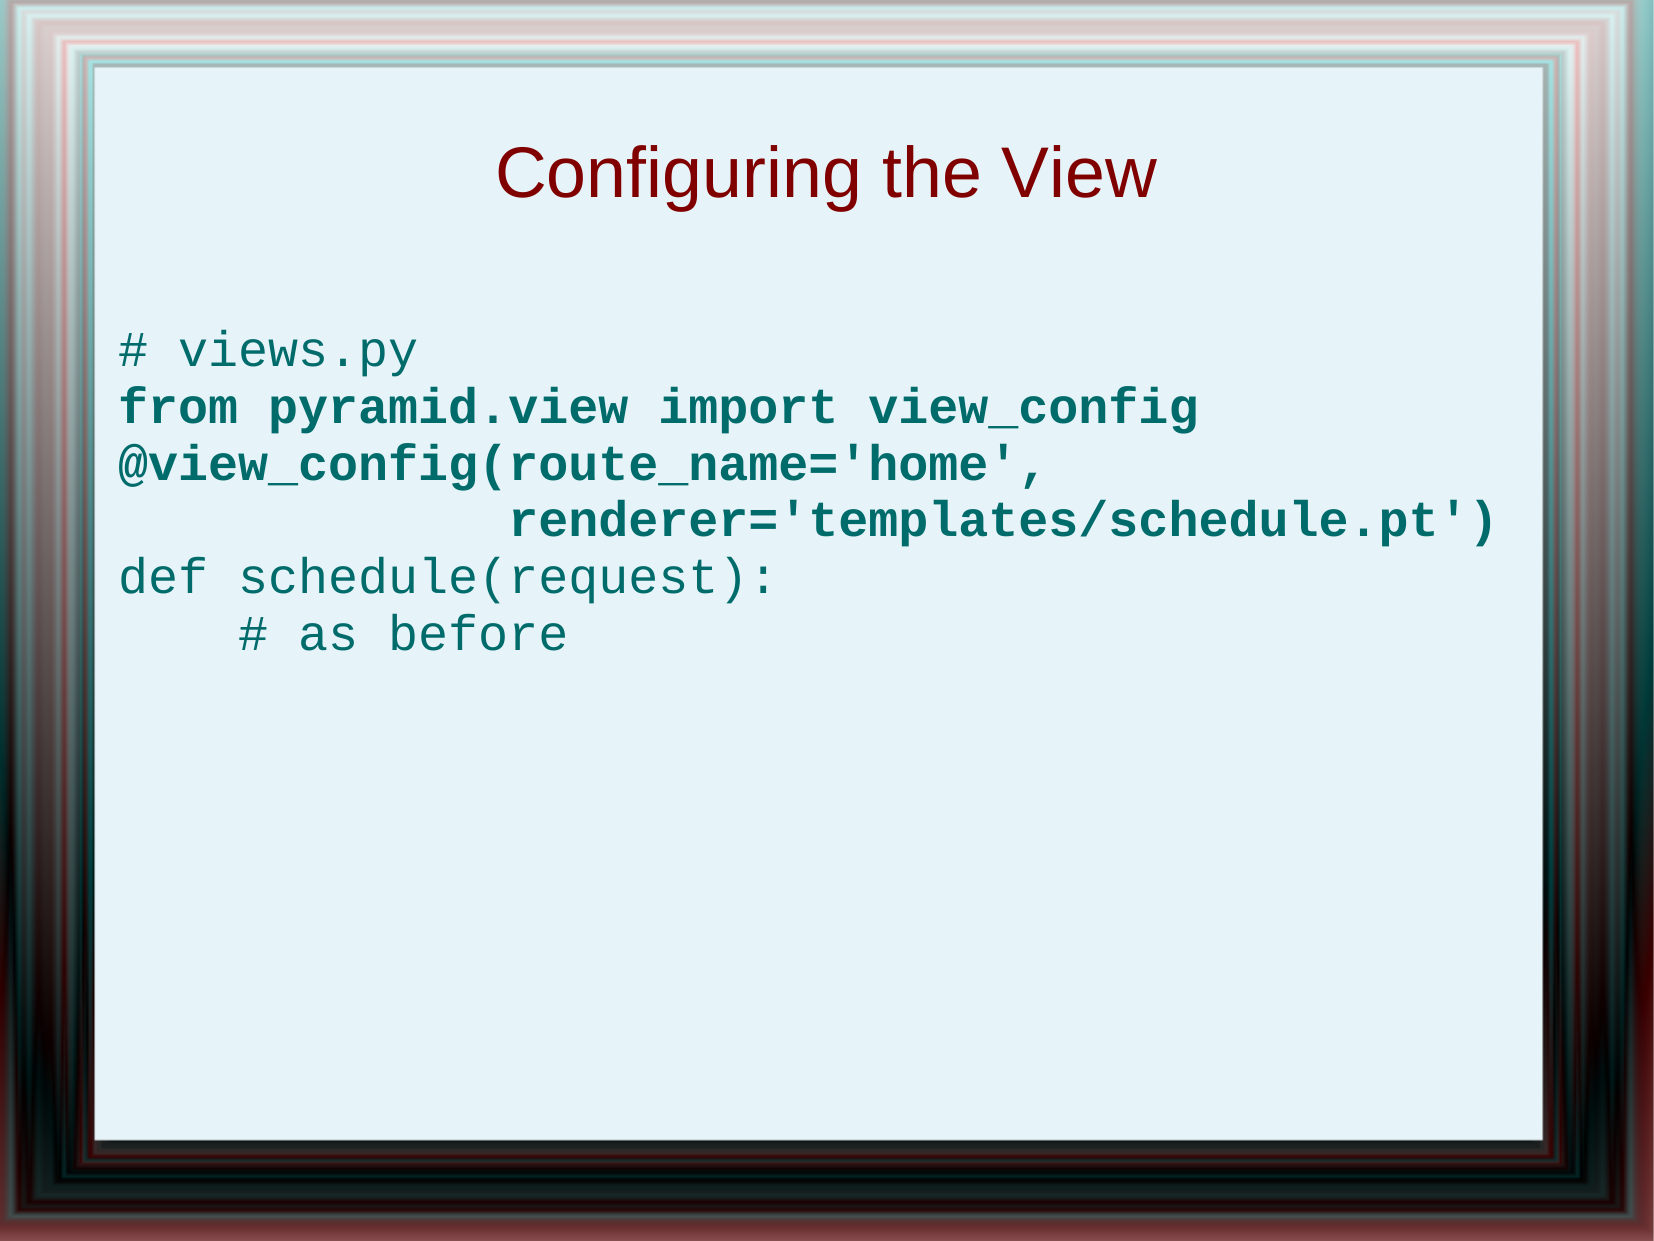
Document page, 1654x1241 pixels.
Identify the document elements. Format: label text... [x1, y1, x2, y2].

list # views.py from pyramid.view import view_config @view_config(route_name='home', renderer='templates/schedule.pt') def schedule(request): # as before [118, 324, 1506, 1045]
picture [0, 0, 1654, 1241]
title Configuring the View [118, 88, 1536, 257]
